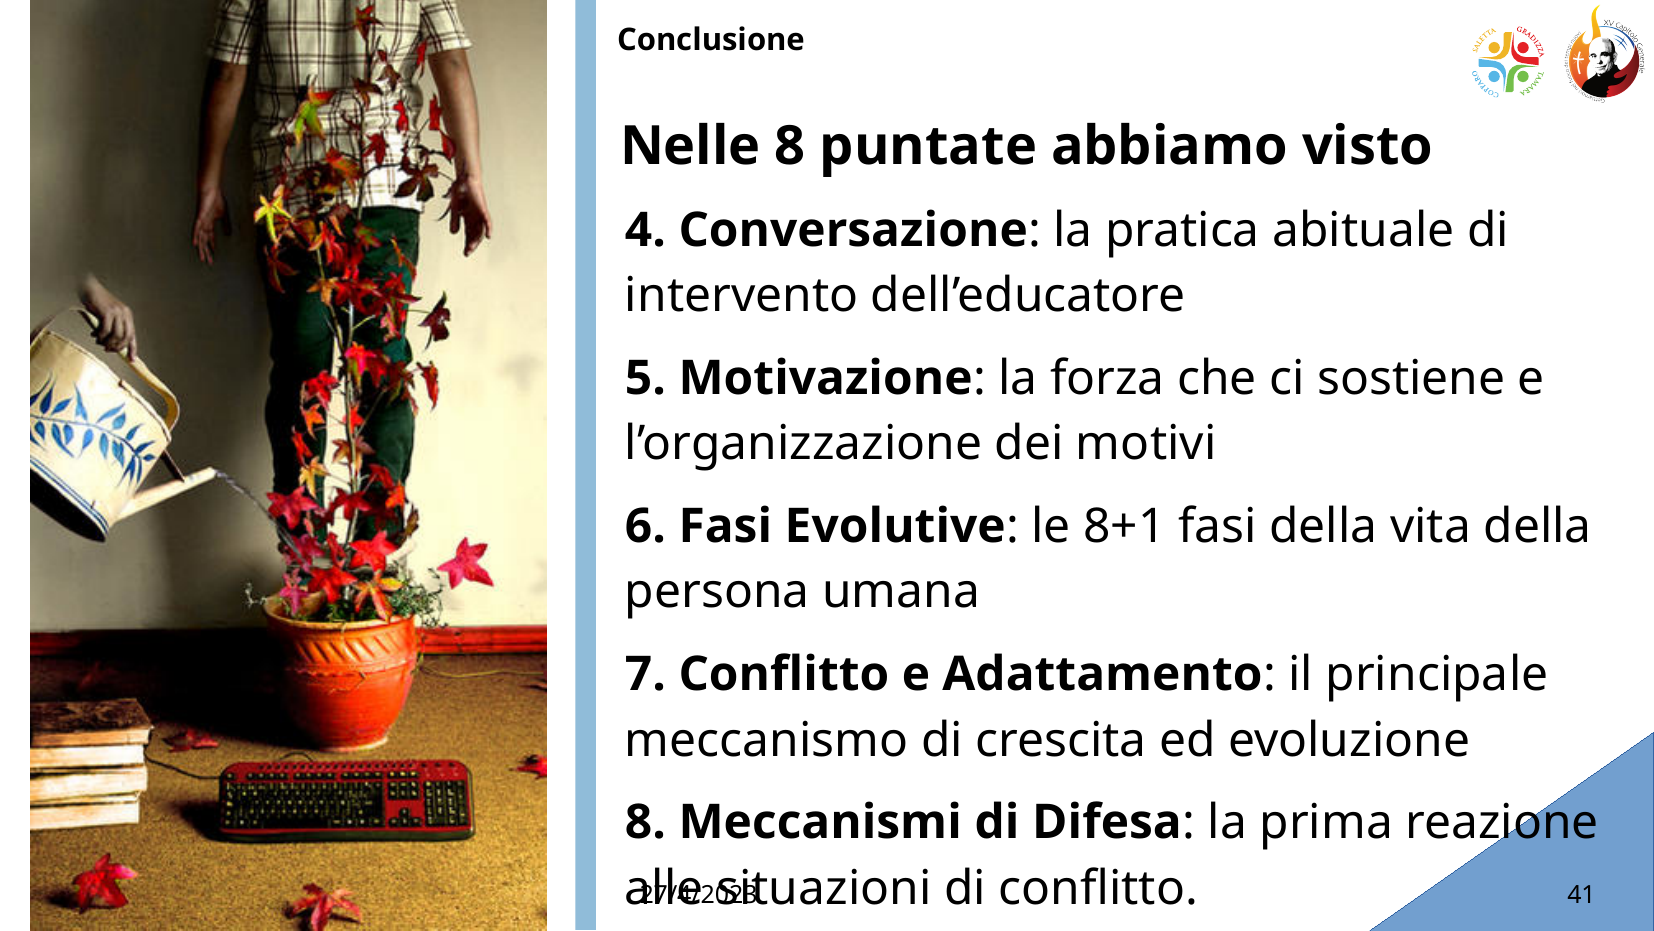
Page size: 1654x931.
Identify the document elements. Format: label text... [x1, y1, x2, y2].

picture [1563, 4, 1646, 103]
picture [30, 0, 547, 931]
text_box Conclusione [602, 9, 1335, 63]
subtitle 4. Conversazione: la pratica abituale di intervento dell’educatore 5. Motivazione: la forza che ci sostiene e l’organizzazione dei motivi 6. Fasi Evolutive: le 8+1 fasi della vita della persona umana 7. Conflitto e Adattamento: il principale meccanismo di crescita ed evoluzione 8. Meccanismi di Difesa: la prima reazione alle situazioni di conflitto. [624, 194, 1602, 869]
title Nelle 8 puntate abbiamo visto [620, 106, 1617, 178]
